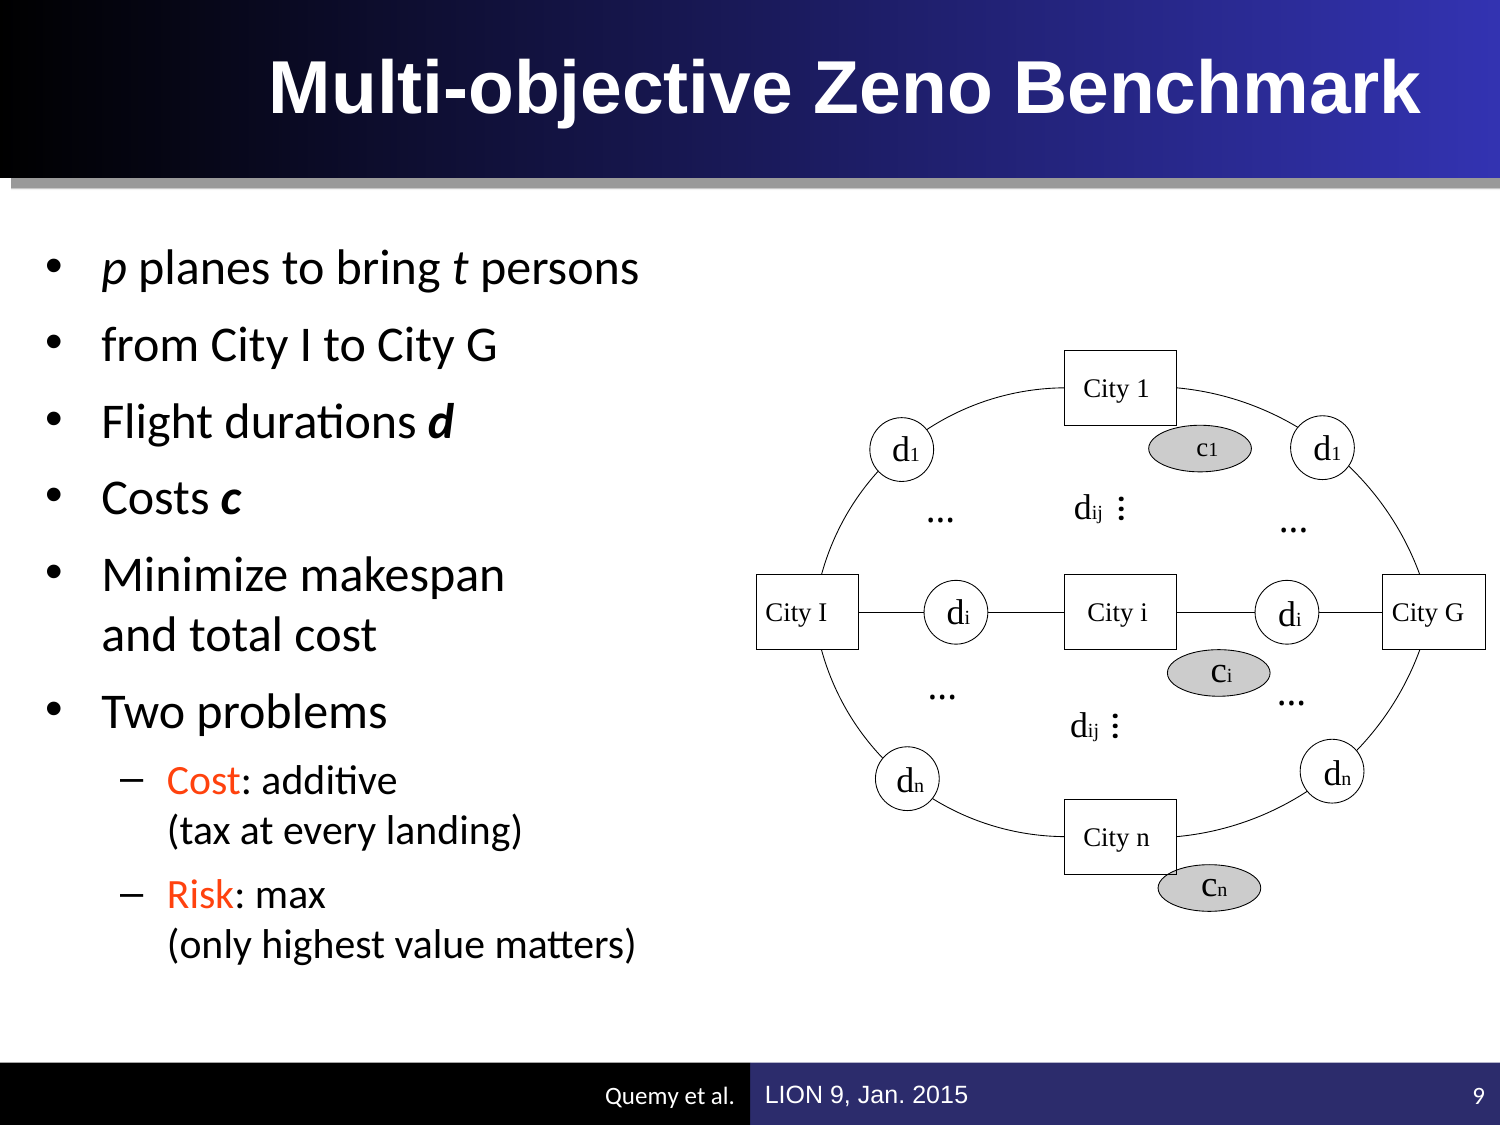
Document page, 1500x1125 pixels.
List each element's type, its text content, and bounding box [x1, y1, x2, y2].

picture [753, 347, 1491, 920]
text_box Multi-objective Zeno Benchmark [254, 31, 1492, 137]
list p planes to bring t persons from City I to City G Flight durations d Costs c Minimize makespan and total cost Two problems Cost: additive (tax at every landing) Risk: max (only highest value matters) [30, 227, 1381, 1116]
